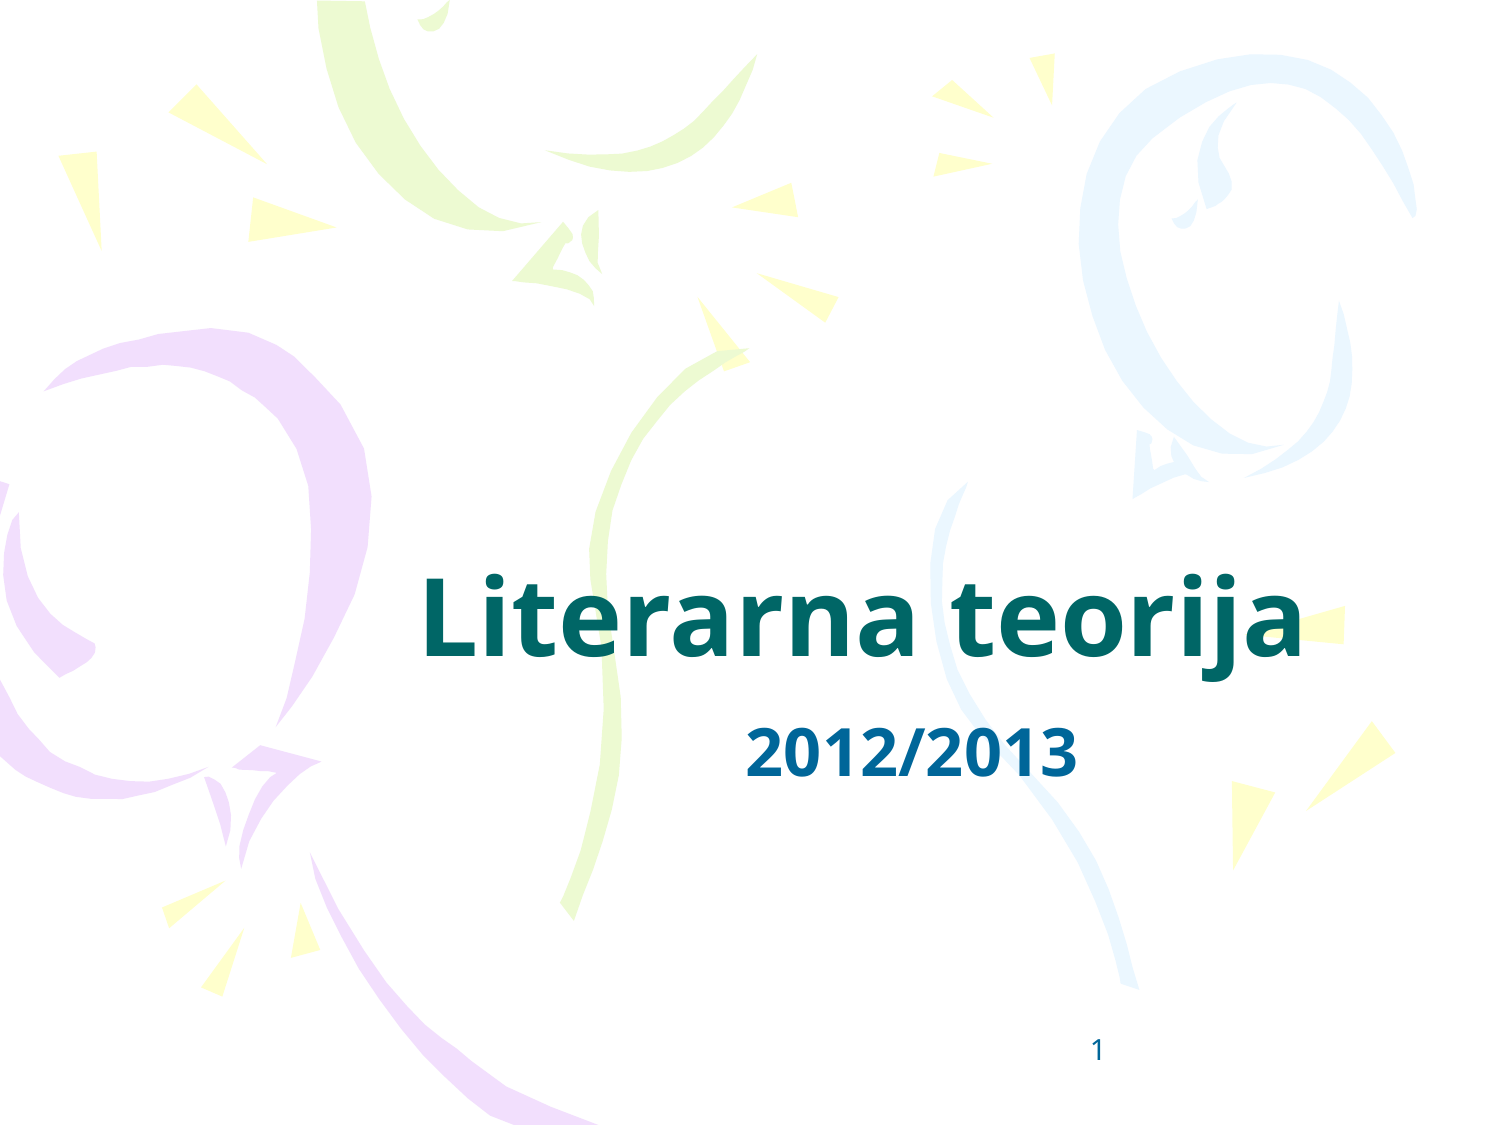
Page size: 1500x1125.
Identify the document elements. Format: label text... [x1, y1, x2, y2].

title Literarna teorija [402, 97, 1419, 686]
slide_number <number> [1074, 1024, 1425, 1100]
subtitle 2012/2013 [408, 702, 1417, 946]
